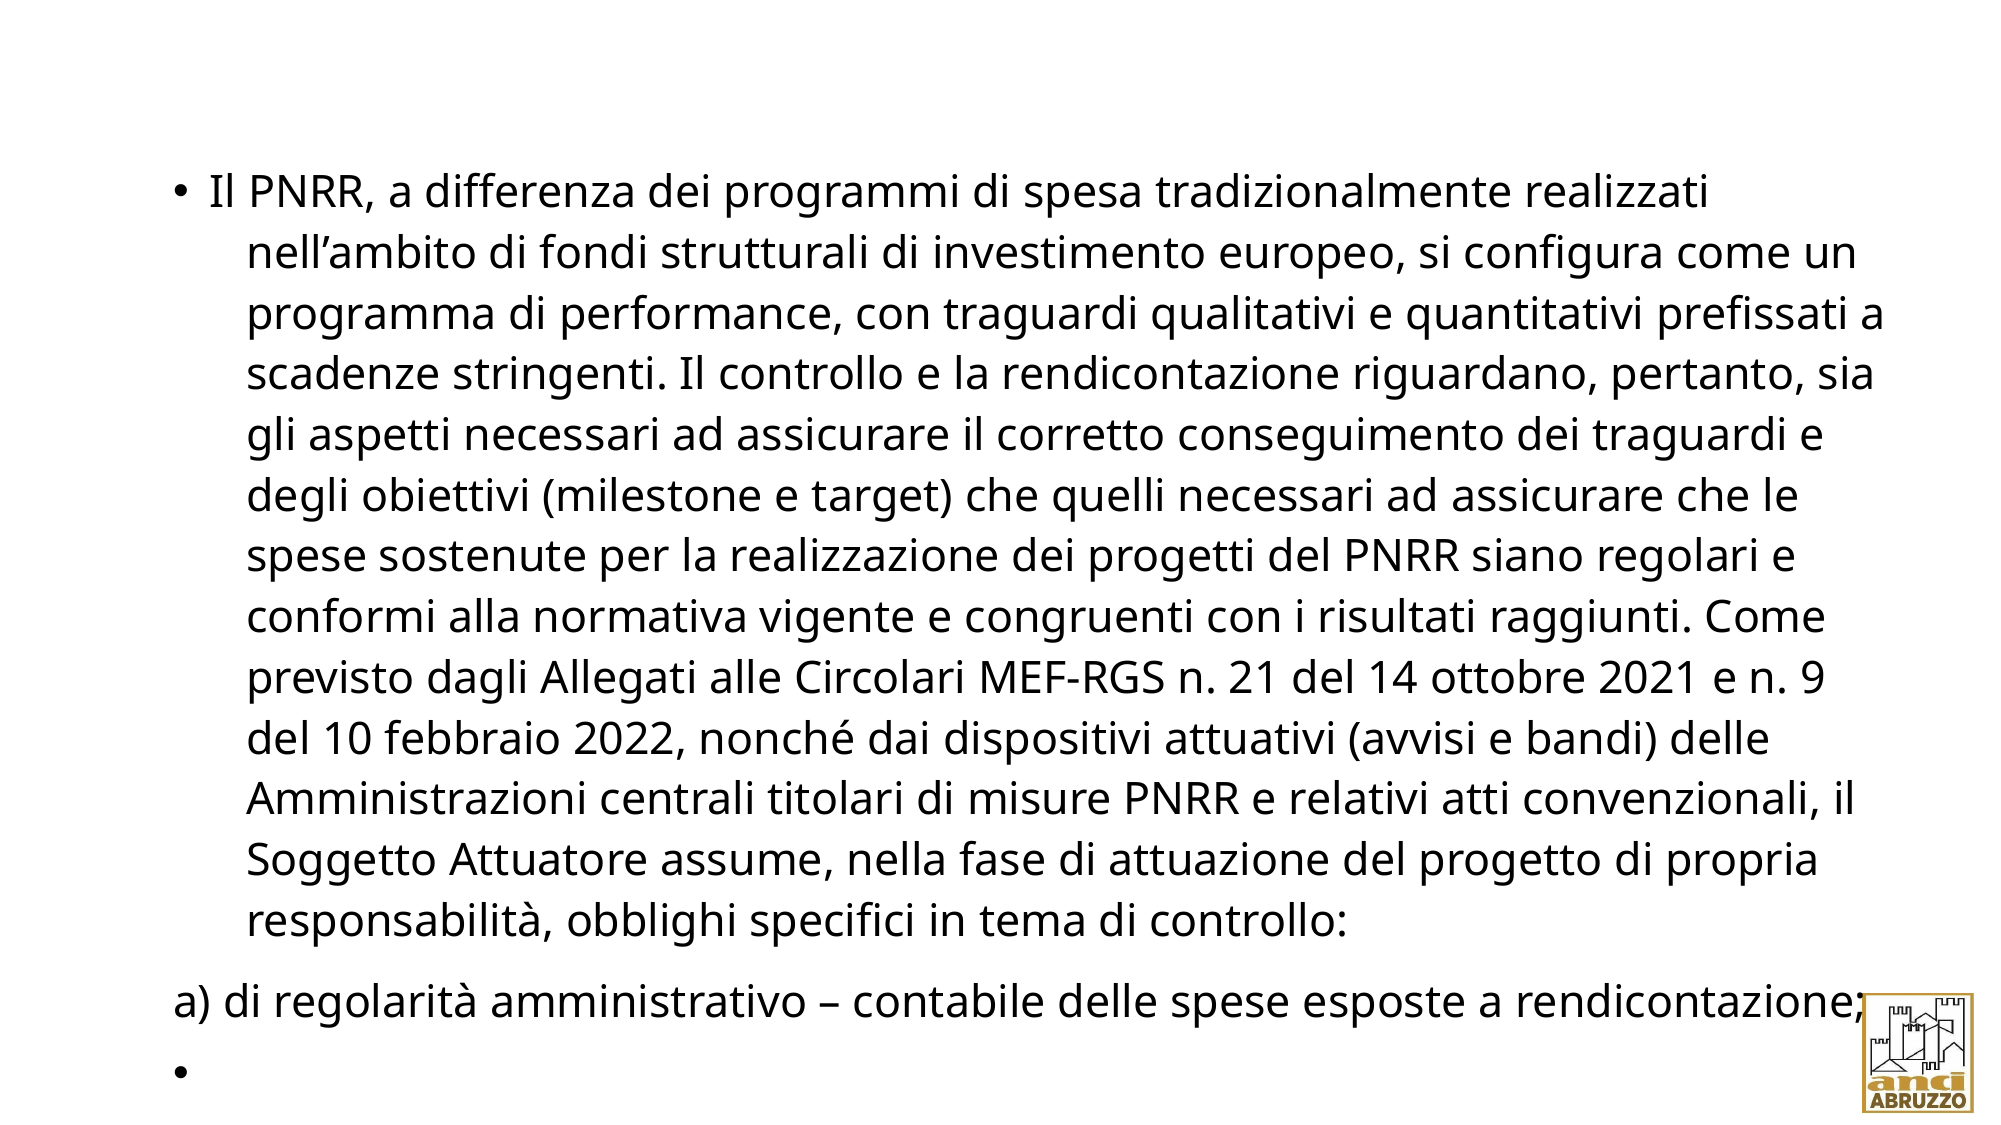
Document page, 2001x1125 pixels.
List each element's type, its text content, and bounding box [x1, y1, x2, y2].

list Il PNRR, a differenza dei programmi di spesa tradizionalmente realizzati nell’ambito di fondi strutturali di investimento europeo, si configura come un programma di performance, con traguardi qualitativi e quantitativi prefissati a scadenze stringenti. Il controllo e la rendicontazione riguardano, pertanto, sia gli aspetti necessari ad assicurare il corretto conseguimento dei traguardi e degli obiettivi (milestone e target) che quelli necessari ad assicurare che le spese sostenute per la realizzazione dei progetti del PNRR siano regolari e conformi alla normativa vigente e congruenti con i risultati raggiunti. Come previsto dagli Allegati alle Circolari MEF-RGS n. 21 del 14 ottobre 2021 e n. 9 del 10 febbraio 2022, nonché dai dispositivi attuativi (avvisi e bandi) delle Amministrazioni centrali titolari di misure PNRR e relativi atti convenzionali, il Soggetto Attuatore assume, nella fase di attuazione del progetto di propria responsabilità, obblighi specifici in tema di controllo: a) di regolarità amministrativo – contabile delle spese esposte a rendicontazione; [158, 148, 1912, 1076]
